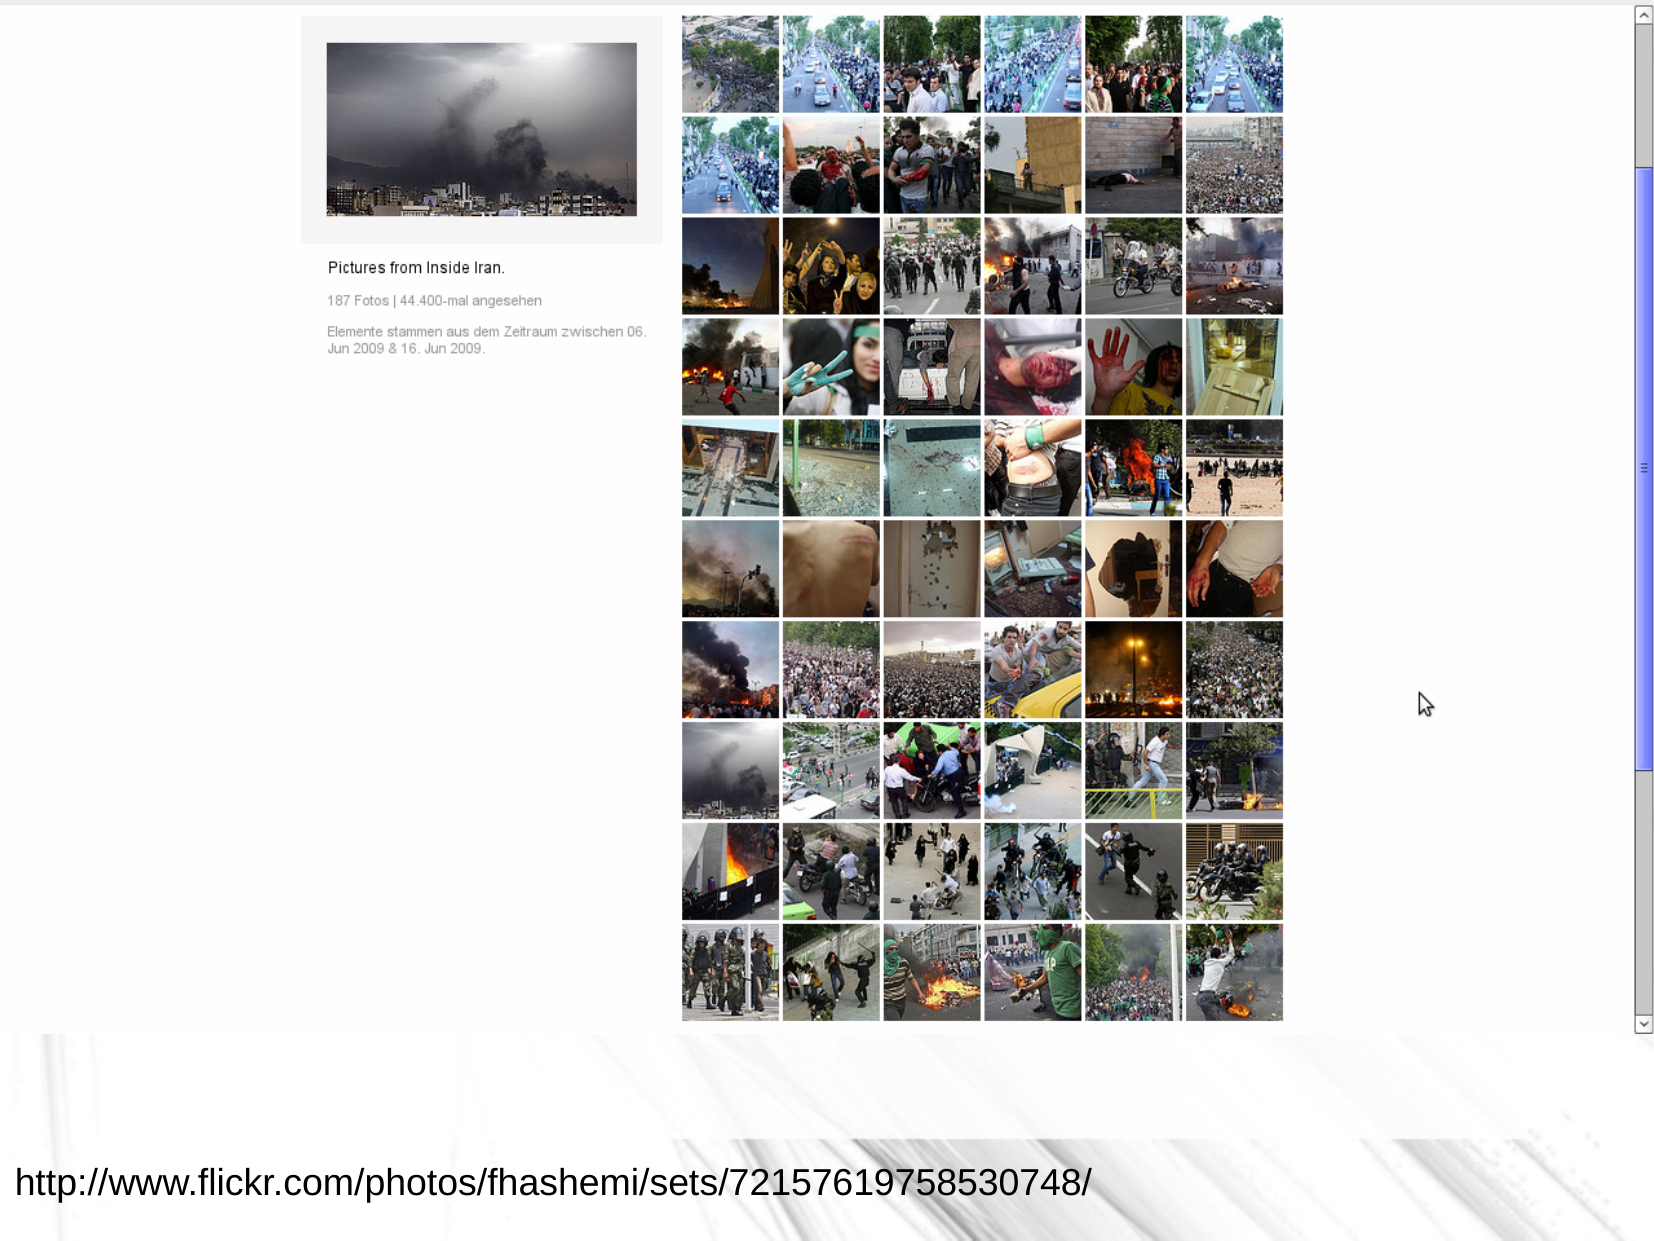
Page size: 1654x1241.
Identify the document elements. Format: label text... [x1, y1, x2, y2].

picture [0, 0, 1654, 1241]
text_box http://www.flickr.com/photos/fhashemi/sets/72157619758530748/ [0, 1153, 1108, 1211]
